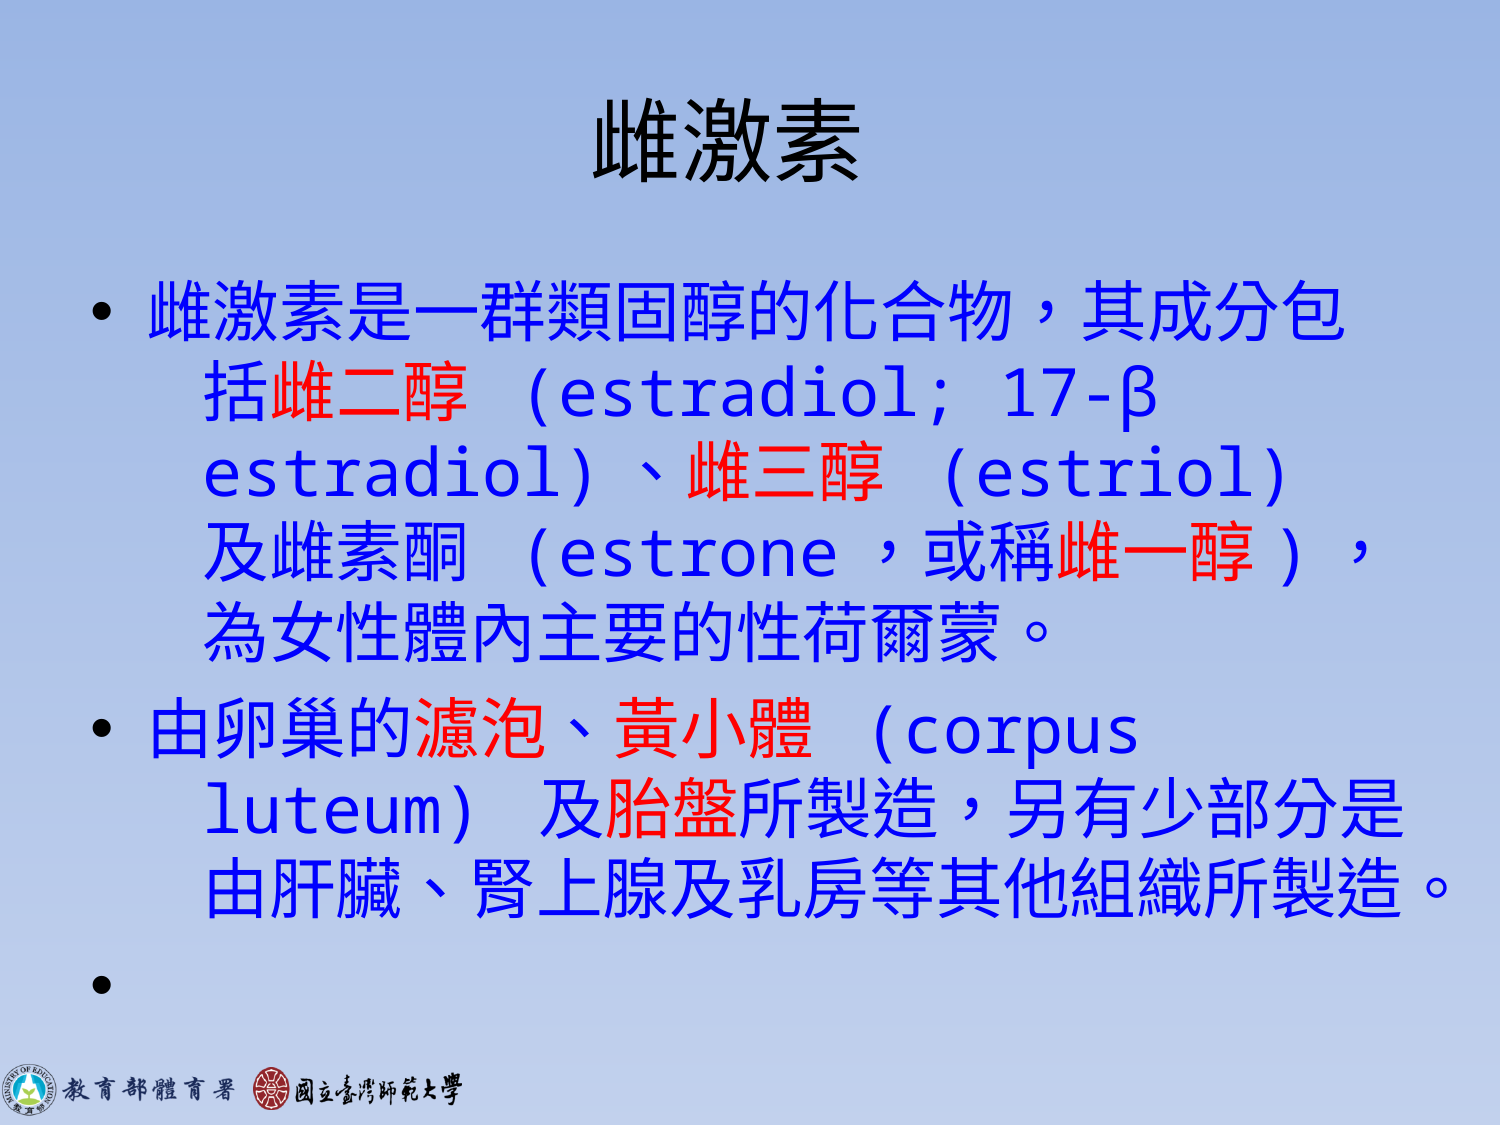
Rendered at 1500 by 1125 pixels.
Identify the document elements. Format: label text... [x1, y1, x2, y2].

title 雌激素 [75, 45, 1426, 233]
list 雌激素是一群類固醇的化合物，其成分包括雌二醇 (estradiol; 17-β estradiol)、雌三醇 (estriol) 及雌素酮 (estrone，或稱雌一醇)，為女性體內主要的性荷爾蒙。 由卵巢的濾泡、黃小體 (corpus luteum) 及胎盤所製造，另有少部分是由肝臟、腎上腺及乳房等其他組織所製造。 [75, 262, 1426, 1005]
